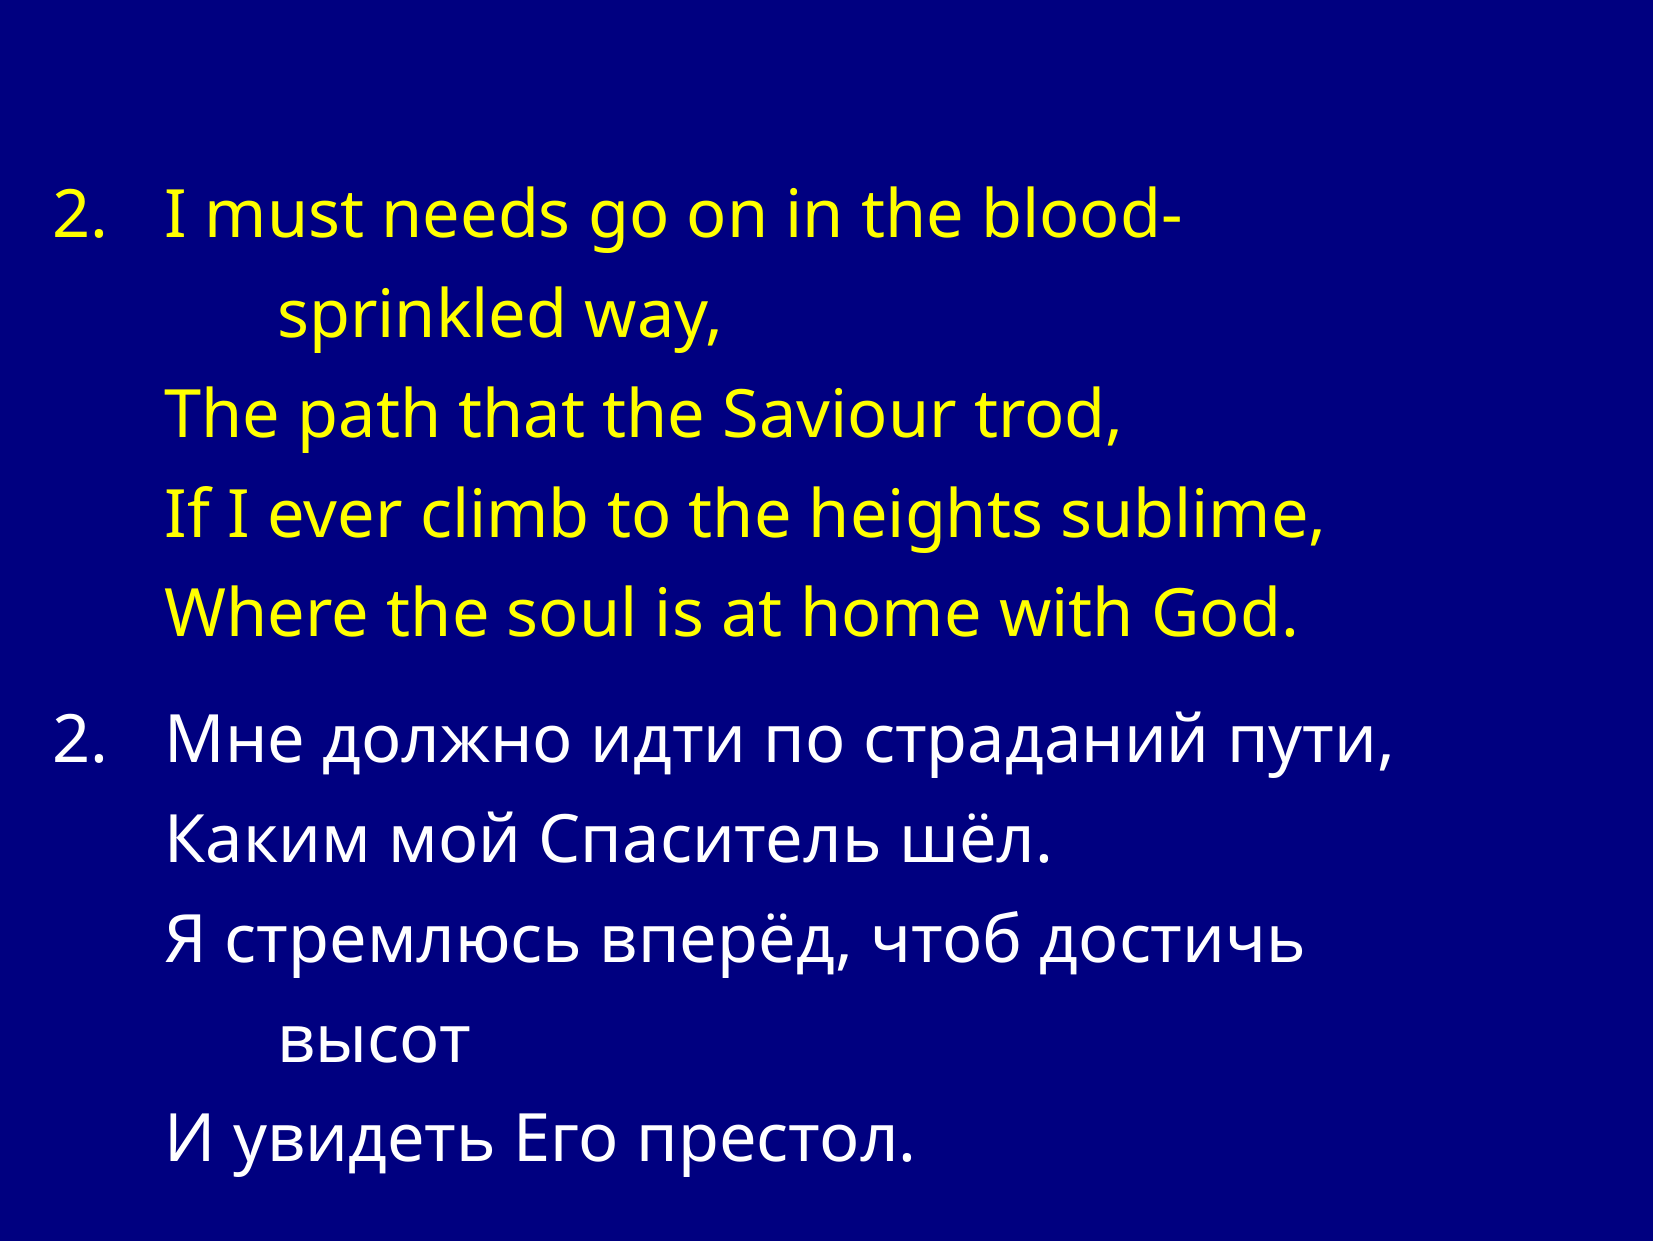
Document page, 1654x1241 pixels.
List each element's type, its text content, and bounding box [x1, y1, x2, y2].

text_box 2. I must needs go on in the blood- sprinkled way, The path that the Saviour trod, If I ever climb to the heights sublime, Where the soul is at home with God. [37, 150, 1651, 638]
text_box 2. Мне должно идти по страданий пути, Каким мой Спаситель шёл. Я стремлюсь вперёд, чтоб достичь высот И увидеть Его престол. [37, 675, 1576, 1163]
